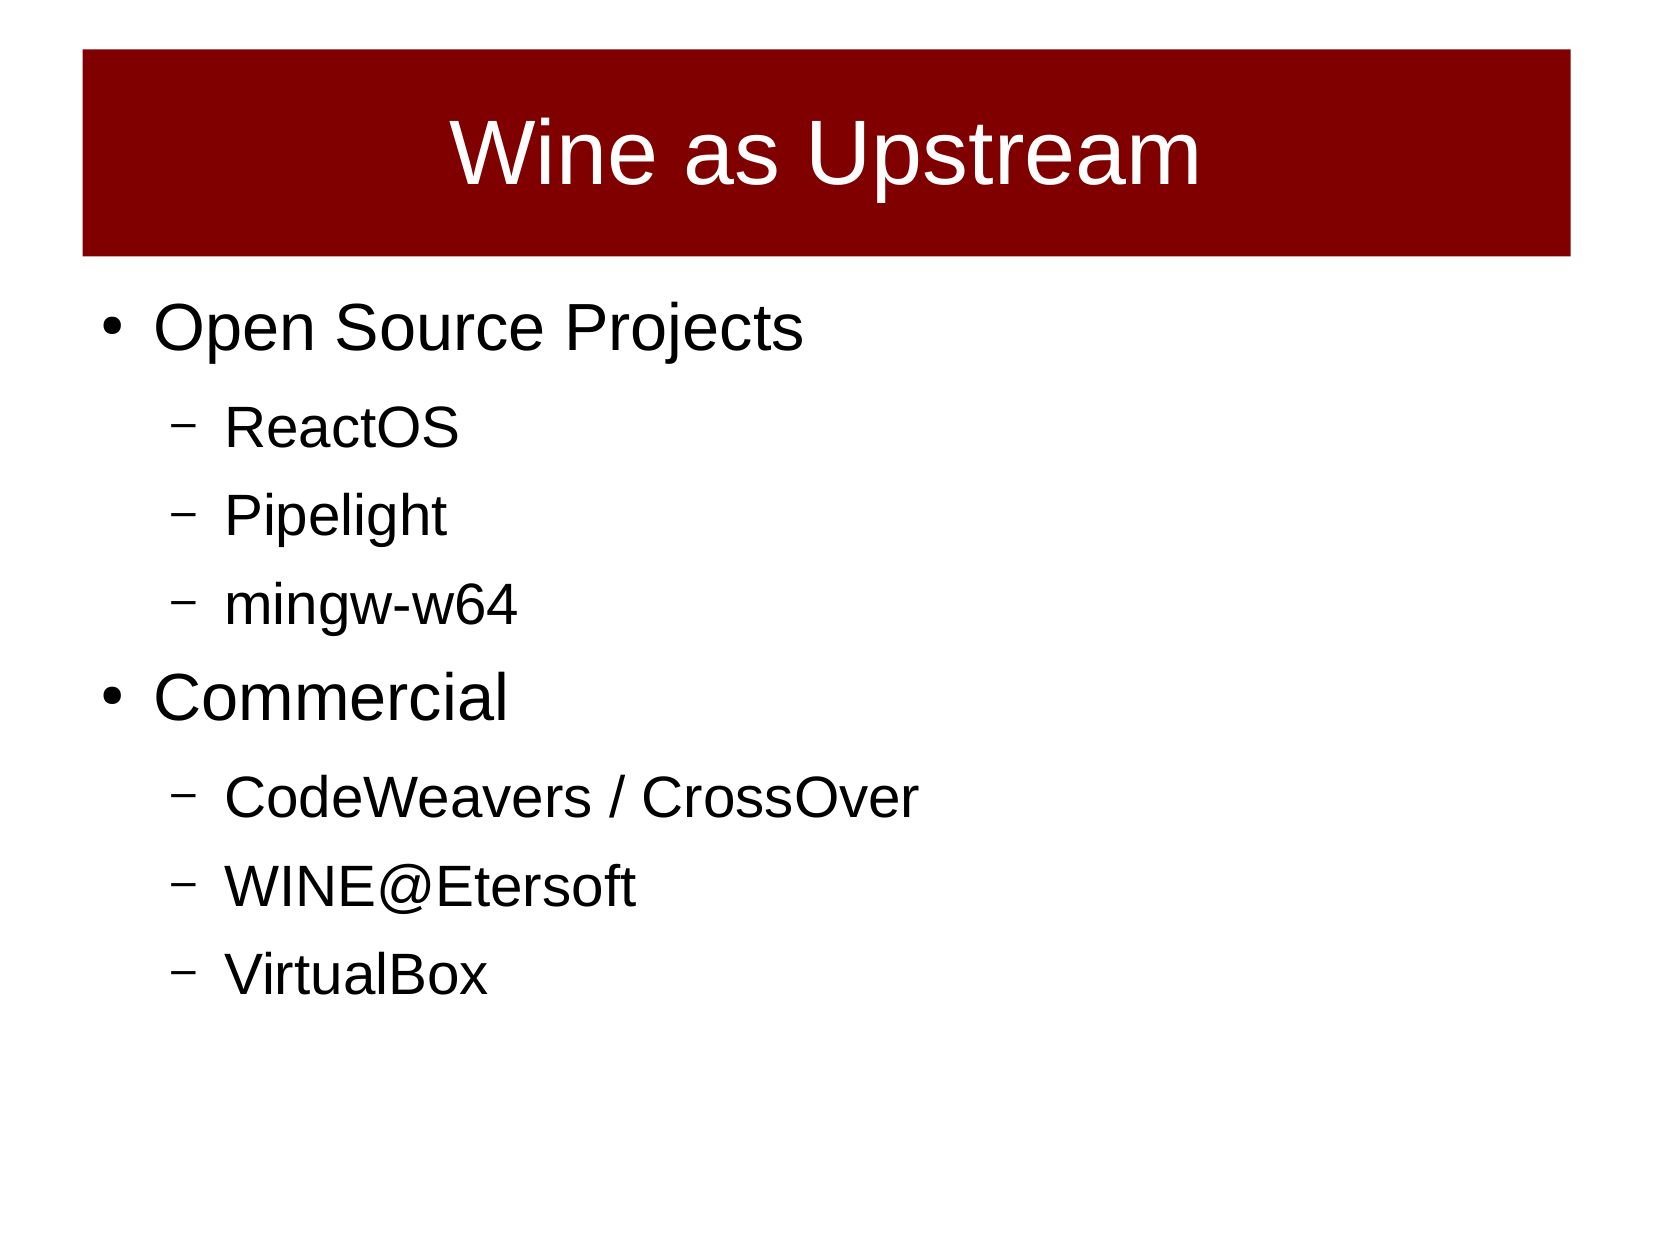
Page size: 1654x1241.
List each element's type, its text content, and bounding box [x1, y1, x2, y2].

title Wine as Upstream [82, 49, 1571, 257]
list Open Source Projects ReactOS Pipelight mingw-w64 Commercial CodeWeavers / CrossOver WINE@Etersoft VirtualBox [82, 290, 1571, 1094]
